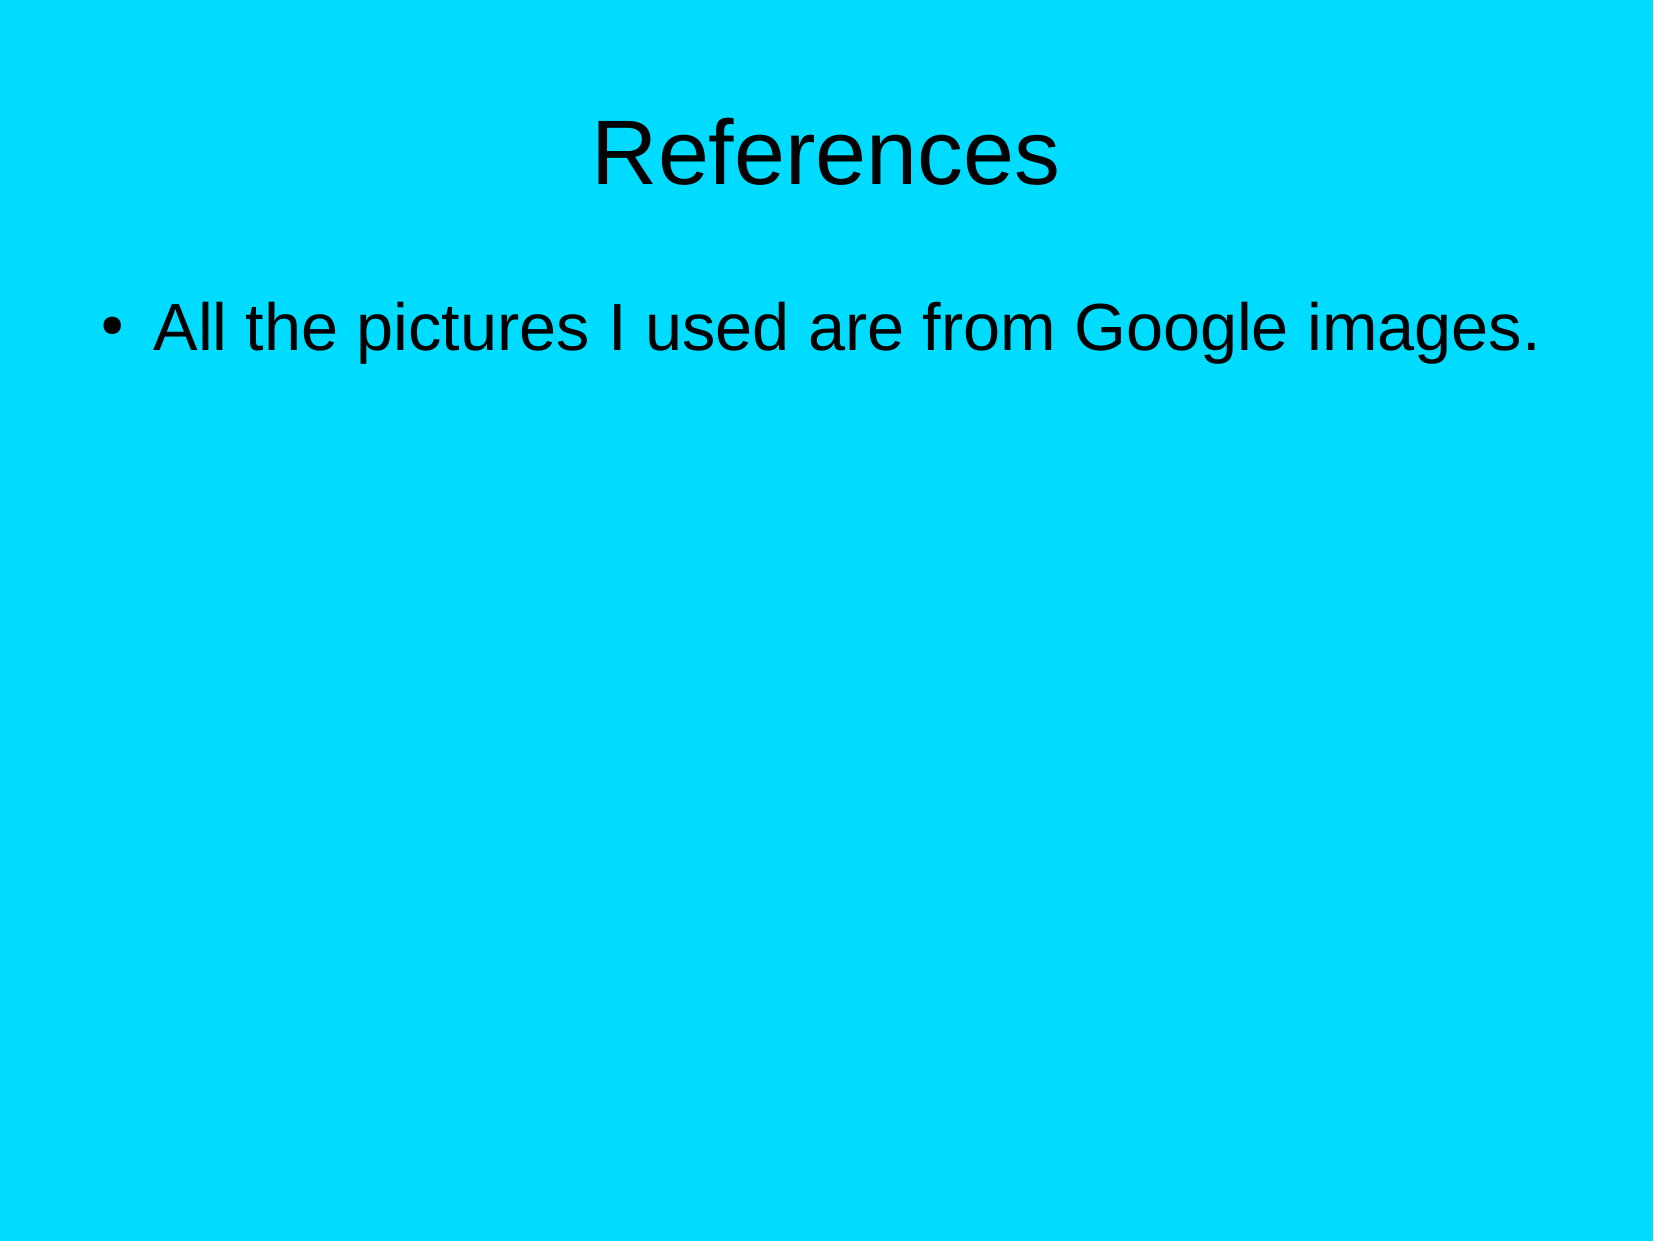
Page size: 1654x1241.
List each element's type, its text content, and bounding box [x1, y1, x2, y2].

list All the pictures I used are from Google images. [82, 290, 1571, 1109]
title References [82, 49, 1571, 257]
